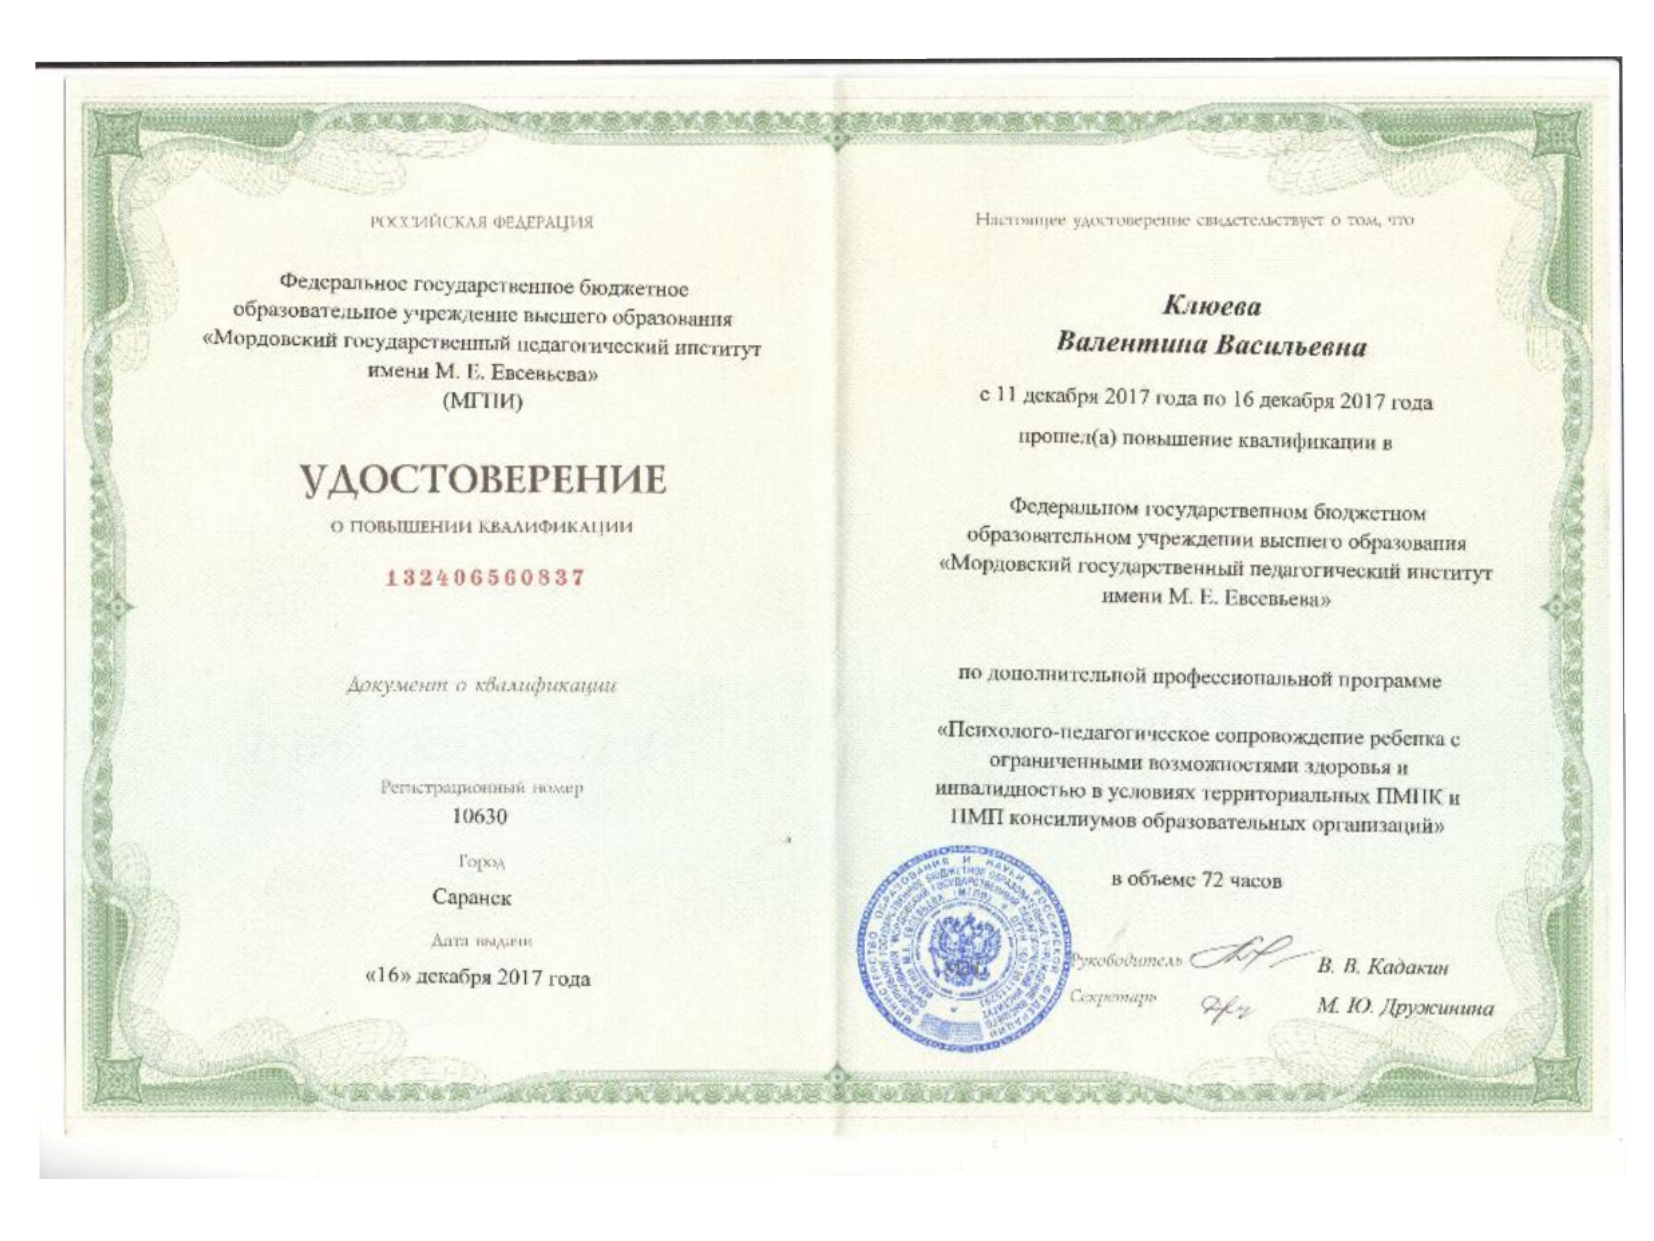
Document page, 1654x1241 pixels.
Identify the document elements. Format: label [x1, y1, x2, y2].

picture [34, 55, 1626, 1179]
